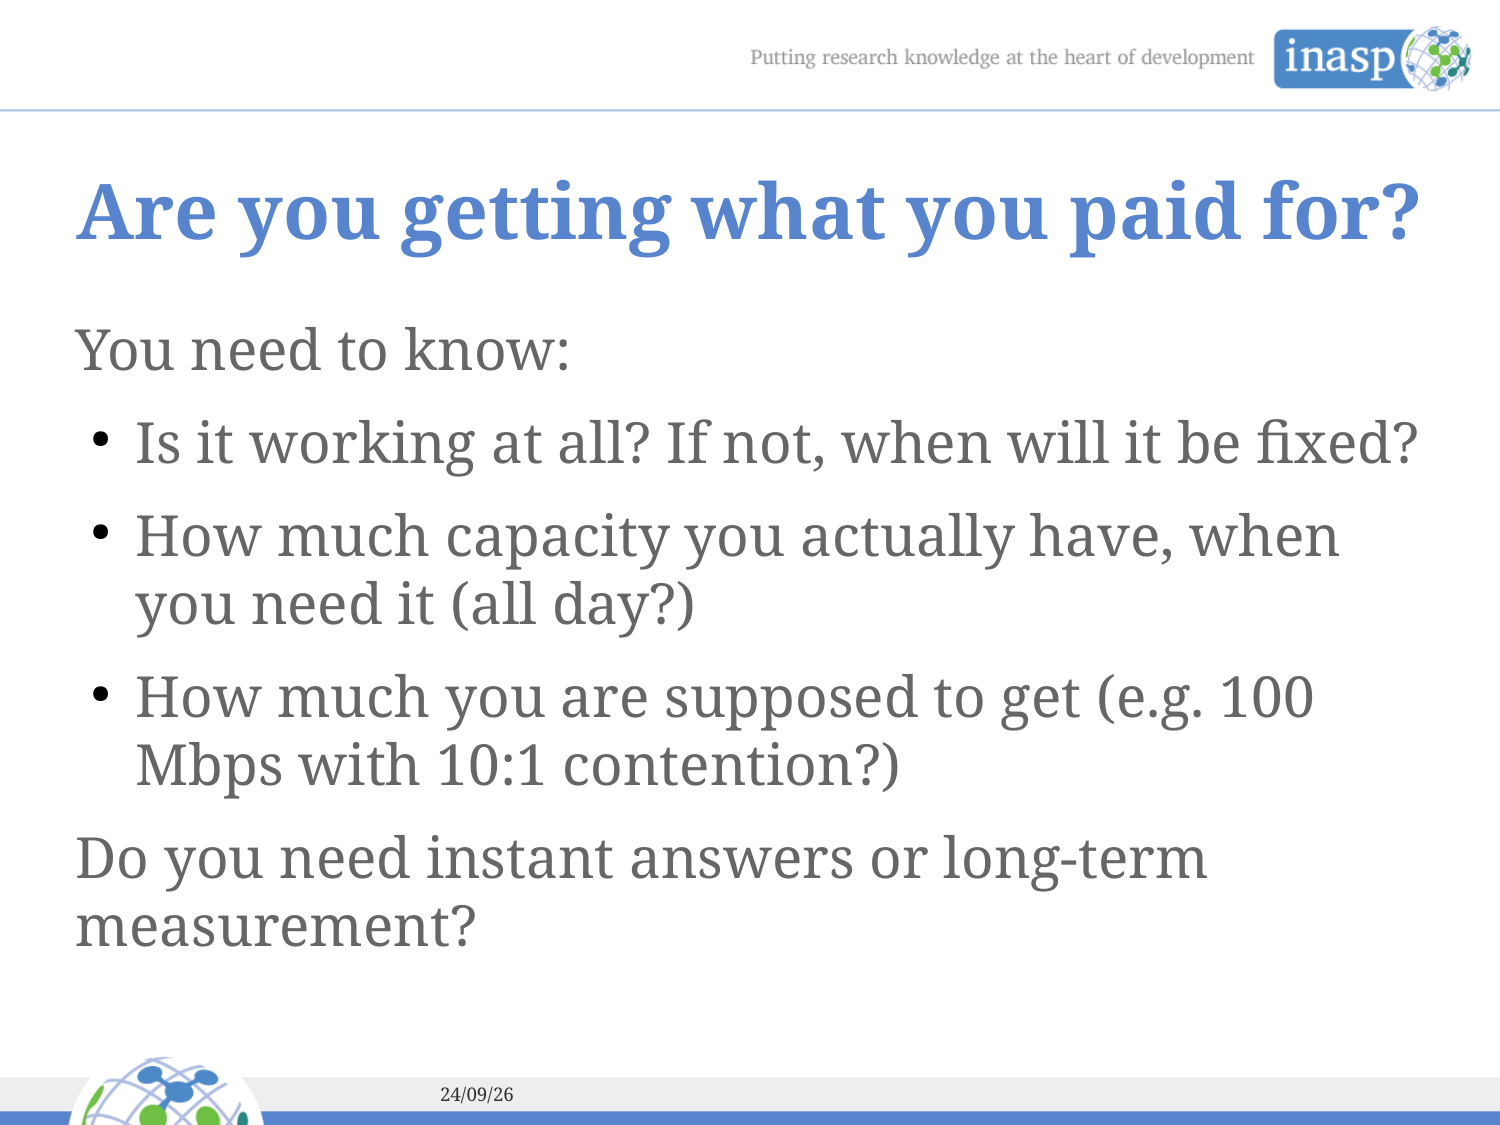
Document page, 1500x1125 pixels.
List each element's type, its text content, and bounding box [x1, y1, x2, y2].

title Are you getting what you paid for? [75, 129, 1426, 313]
list You need to know: Is it working at all? If not, when will it be fixed? How much capacity you actually have, when you need it (all day?) How much you are supposed to get (e.g. 100 Mbps with 10:1 contention?) Do you need instant answers or long-term measurement? [75, 313, 1426, 967]
picture [0, 0, 1500, 1125]
